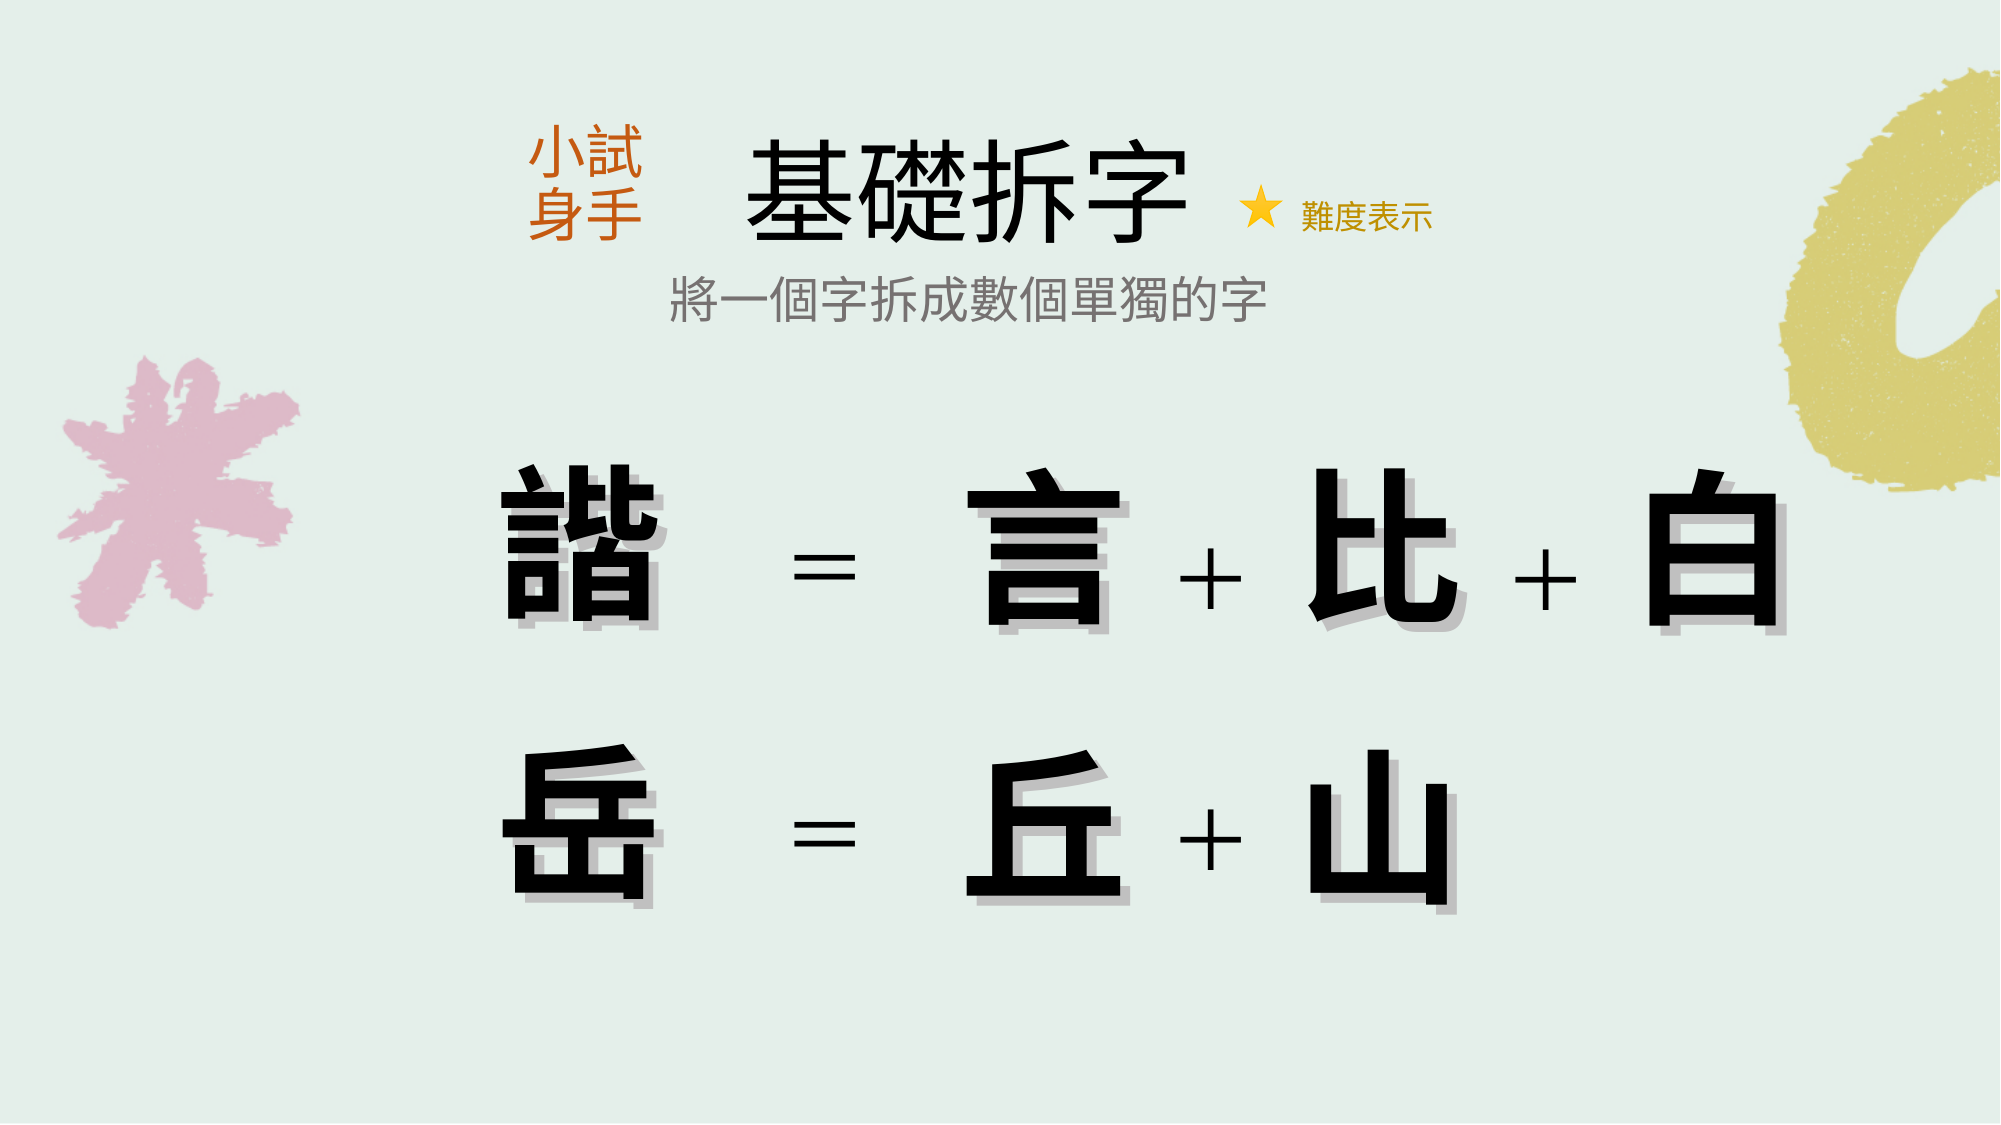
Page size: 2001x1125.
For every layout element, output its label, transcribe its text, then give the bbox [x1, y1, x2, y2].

text_box [1241, 195, 1258, 227]
text_box 丘 [910, 738, 1178, 963]
title 小試 身手 [473, 98, 698, 274]
text_box ＋ [1126, 520, 1296, 635]
text_box 岳 [445, 734, 713, 959]
text_box 基礎拆字 [697, 115, 1241, 261]
text_box 言 [910, 458, 1178, 705]
text_box ＝ [740, 776, 910, 891]
text_box 比 [1244, 459, 1513, 705]
text_box 難度表示 [1258, 191, 1477, 246]
text_box 山 [1244, 738, 1513, 964]
text_box 將一個字拆成數個單獨的字 [642, 261, 1296, 336]
text_box ＝ [740, 509, 910, 624]
text_box 白 [1579, 460, 1848, 706]
text_box 諧 [445, 455, 713, 701]
picture [0, 0, 2000, 1125]
text_box ＋ [1126, 781, 1296, 896]
text_box ＋ [1461, 521, 1631, 636]
